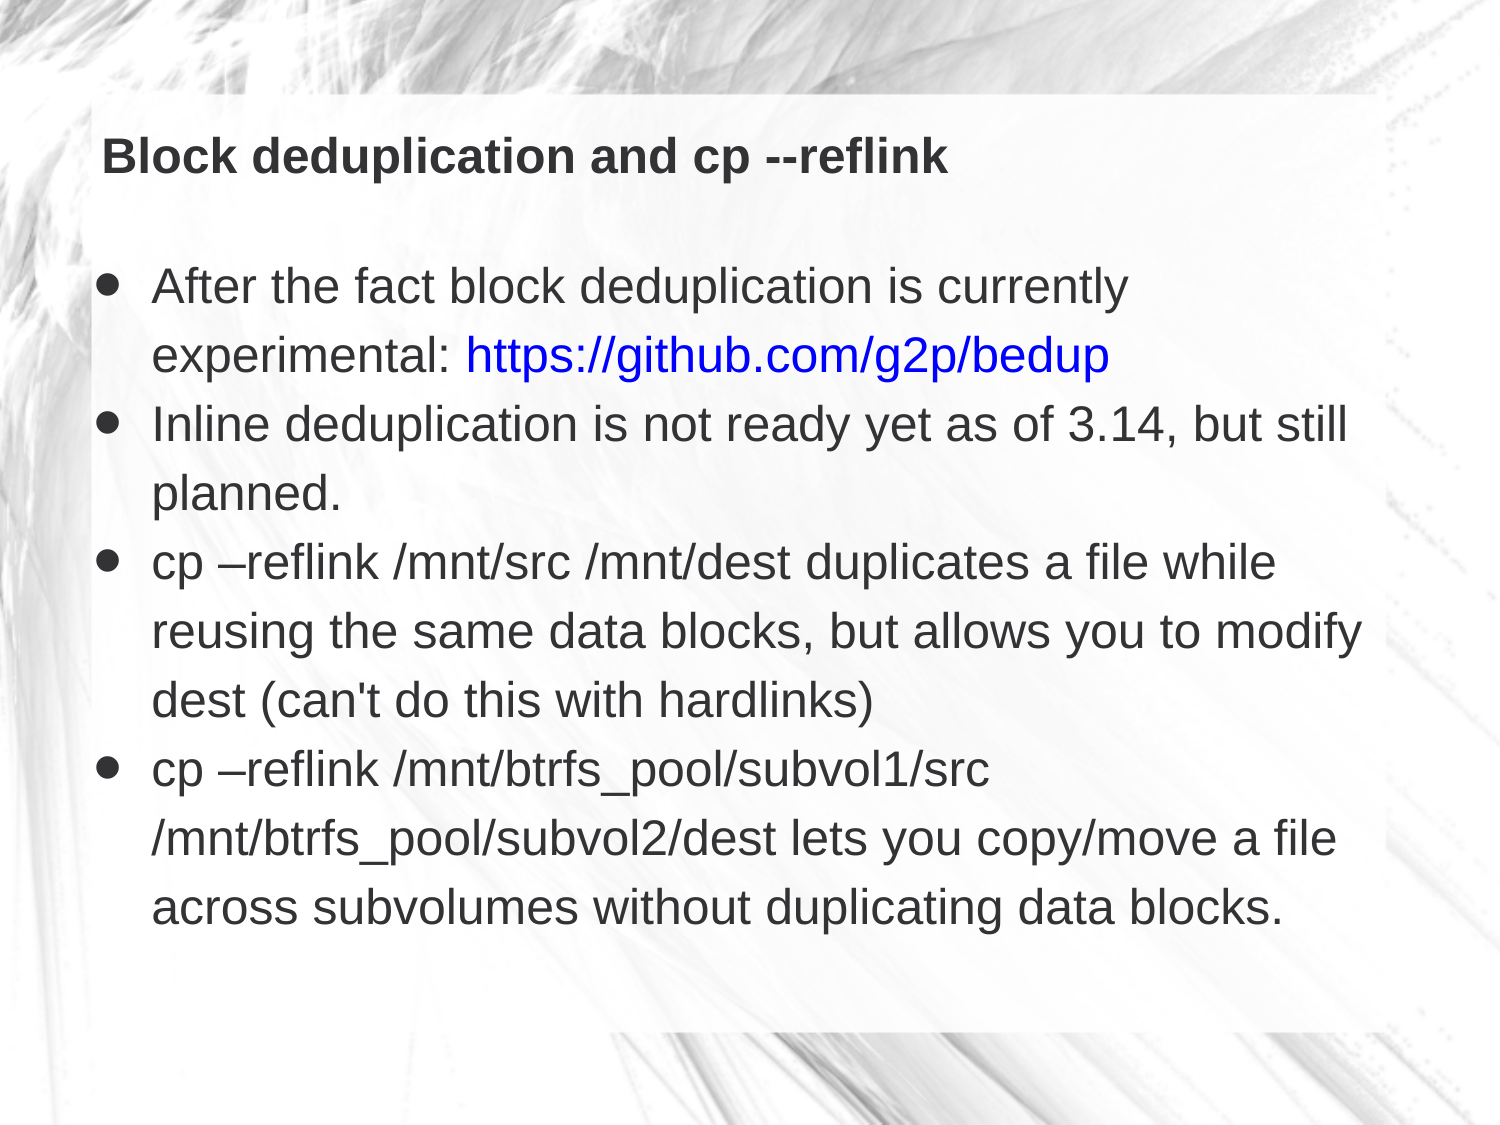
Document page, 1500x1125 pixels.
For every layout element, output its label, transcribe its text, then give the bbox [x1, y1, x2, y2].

list After the fact block deduplication is currently experimental: https://github.com/g2p/bedup Inline deduplication is not ready yet as of 3.14, but still planned. cp –reflink /mnt/src /mnt/dest duplicates a file while reusing the same data blocks, but allows you to modify dest (can't do this with hardlinks) cp –reflink /mnt/btrfs_pool/subvol1/src /mnt/btrfs_pool/subvol2/dest lets you copy/move a file across subvolumes without duplicating data blocks. [61, 229, 1412, 1066]
picture [0, 0, 1500, 1125]
title Block deduplication and cp --reflink [61, 108, 1412, 205]
